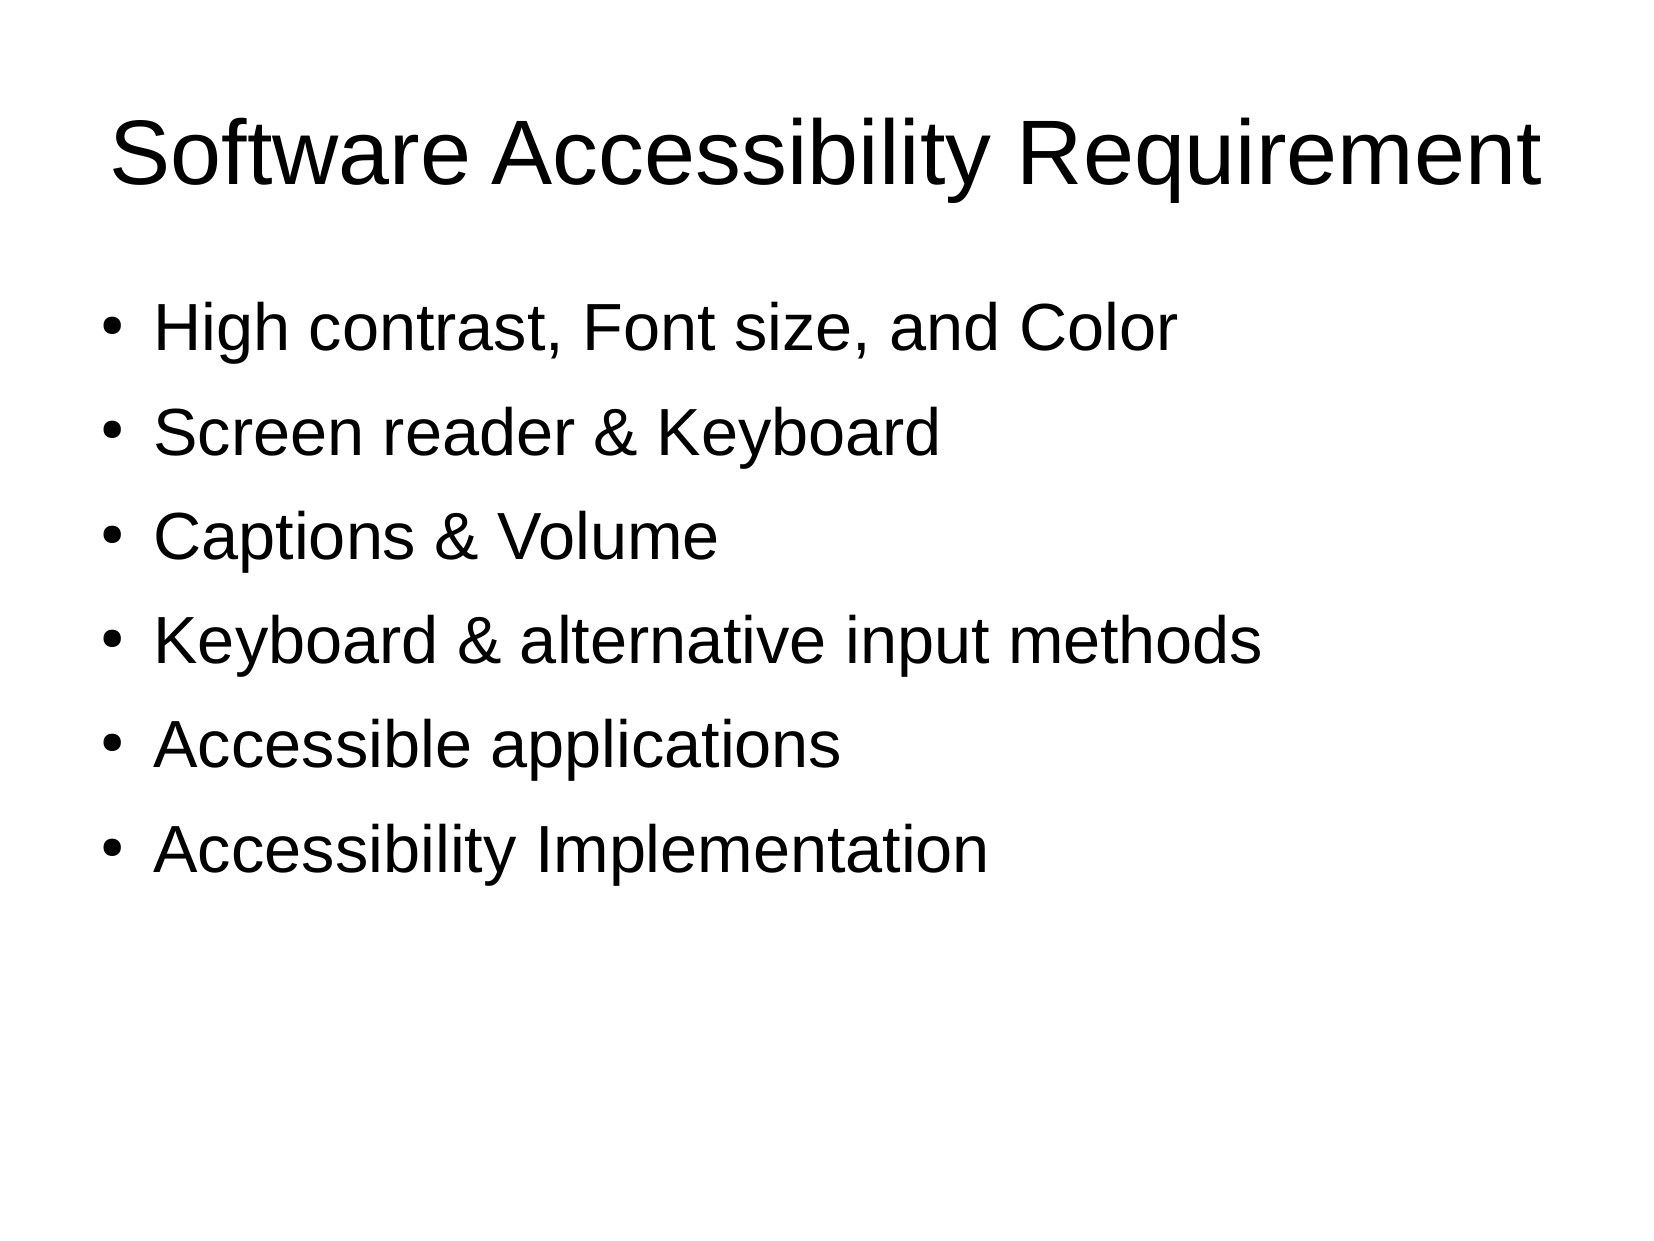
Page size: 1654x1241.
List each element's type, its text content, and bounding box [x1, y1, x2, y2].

list High contrast, Font size, and Color Screen reader & Keyboard Captions & Volume Keyboard & alternative input methods Accessible applications Accessibility Implementation [82, 290, 1571, 1094]
title Software Accessibility Requirement [82, 56, 1571, 250]
